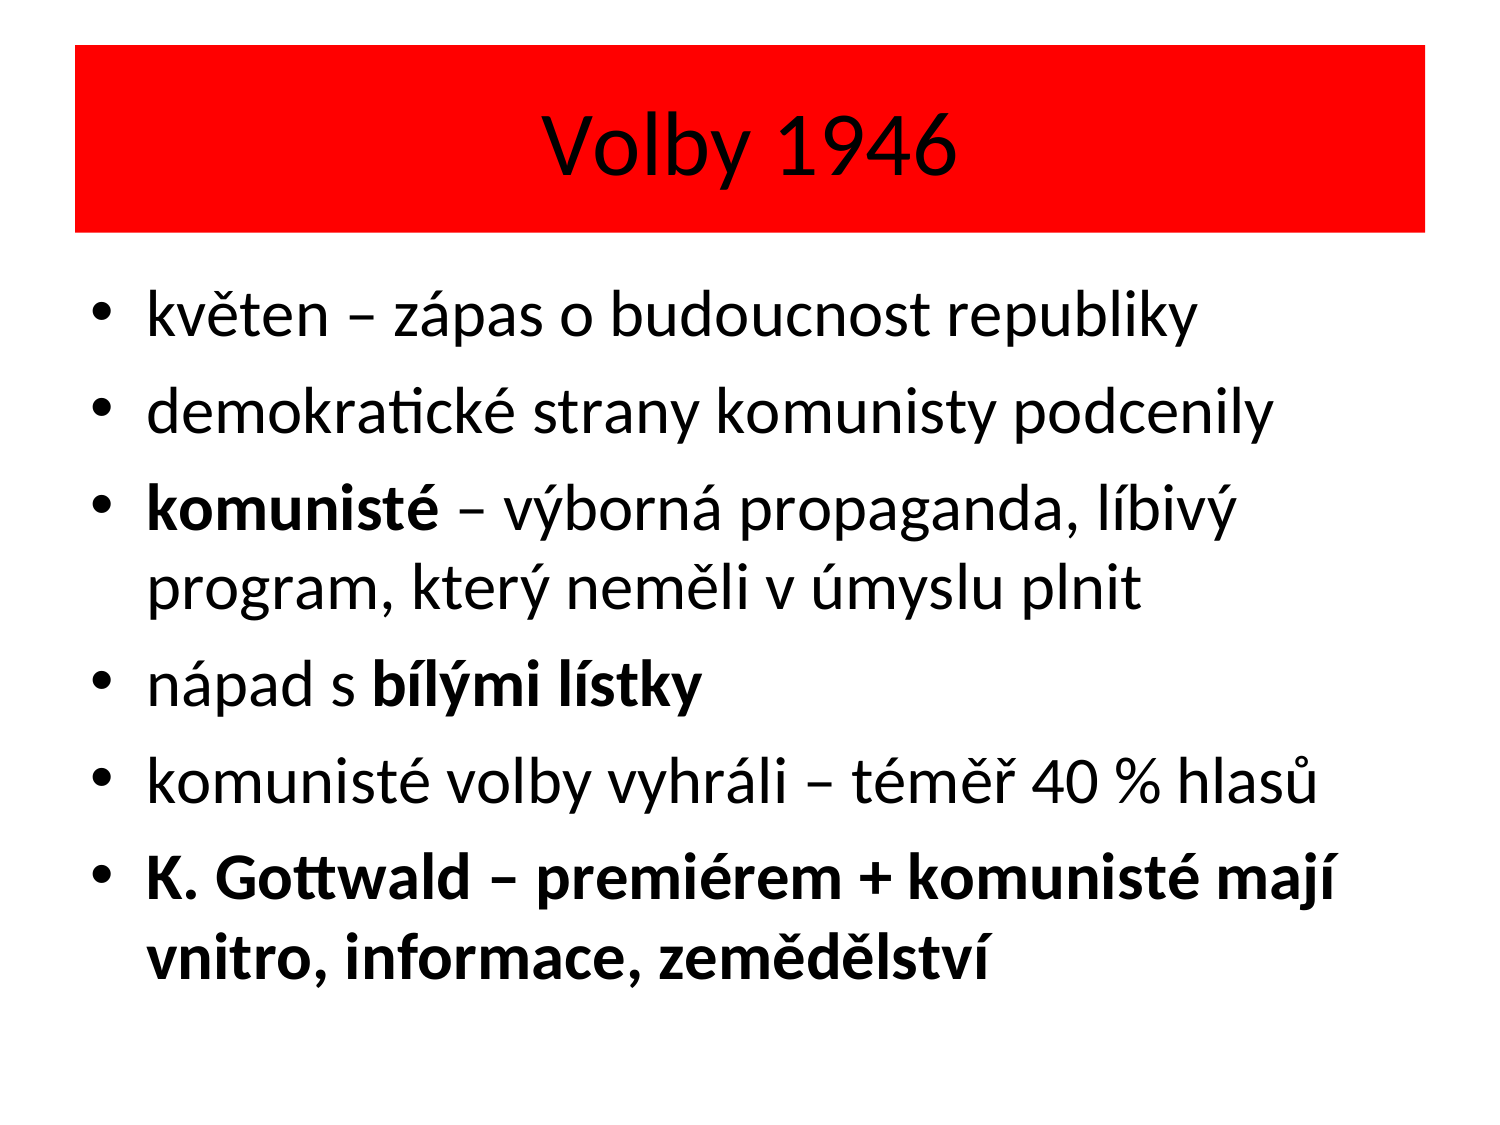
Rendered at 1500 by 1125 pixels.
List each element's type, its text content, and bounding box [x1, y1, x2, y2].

list květen – zápas o budoucnost republiky demokratické strany komunisty podcenily komunisté – výborná propaganda, líbivý program, který neměli v úmyslu plnit nápad s bílými lístky komunisté volby vyhráli – téměř 40 % hlasů K. Gottwald – premiérem + komunisté mají vnitro, informace, zemědělství [75, 262, 1426, 1006]
title Volby 1946 [75, 45, 1426, 233]
